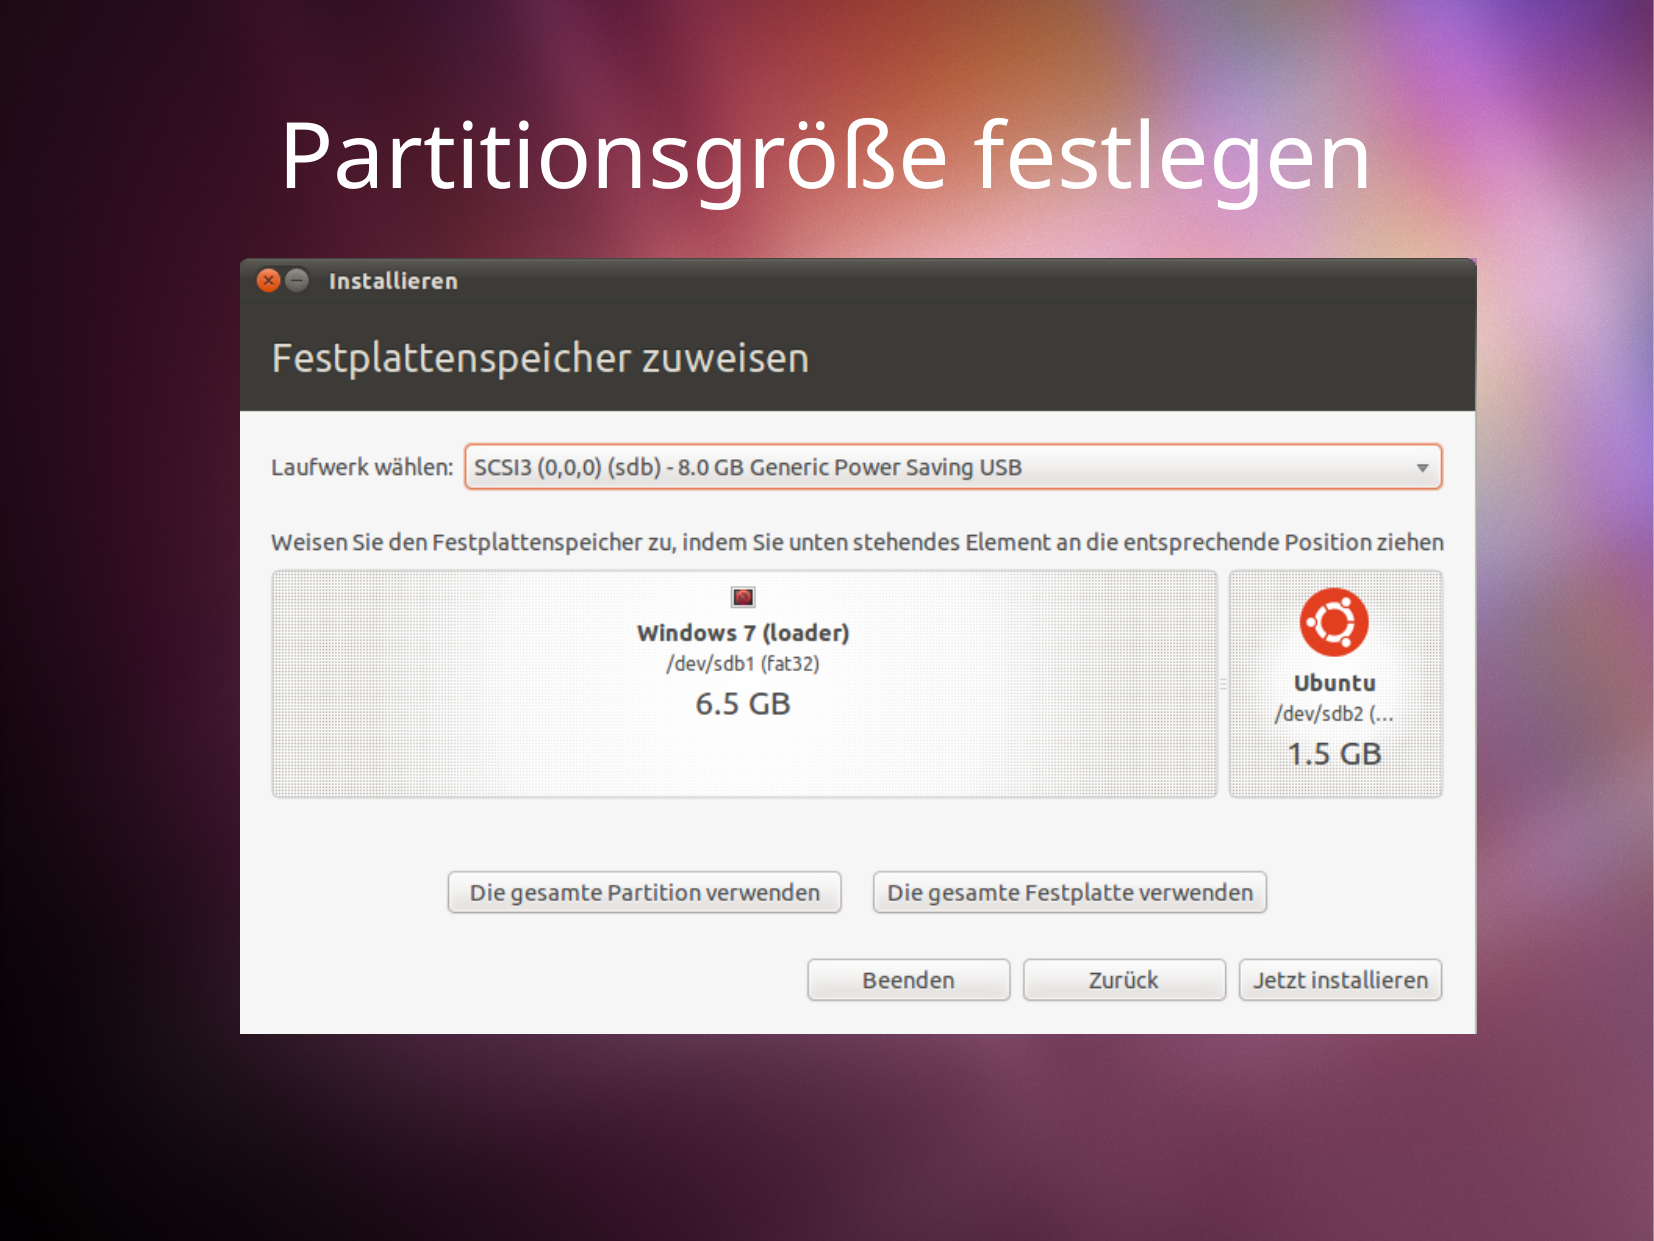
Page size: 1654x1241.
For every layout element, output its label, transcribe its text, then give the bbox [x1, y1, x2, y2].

picture [0, 0, 1654, 1241]
title Partitionsgröße festlegen [82, 49, 1571, 257]
